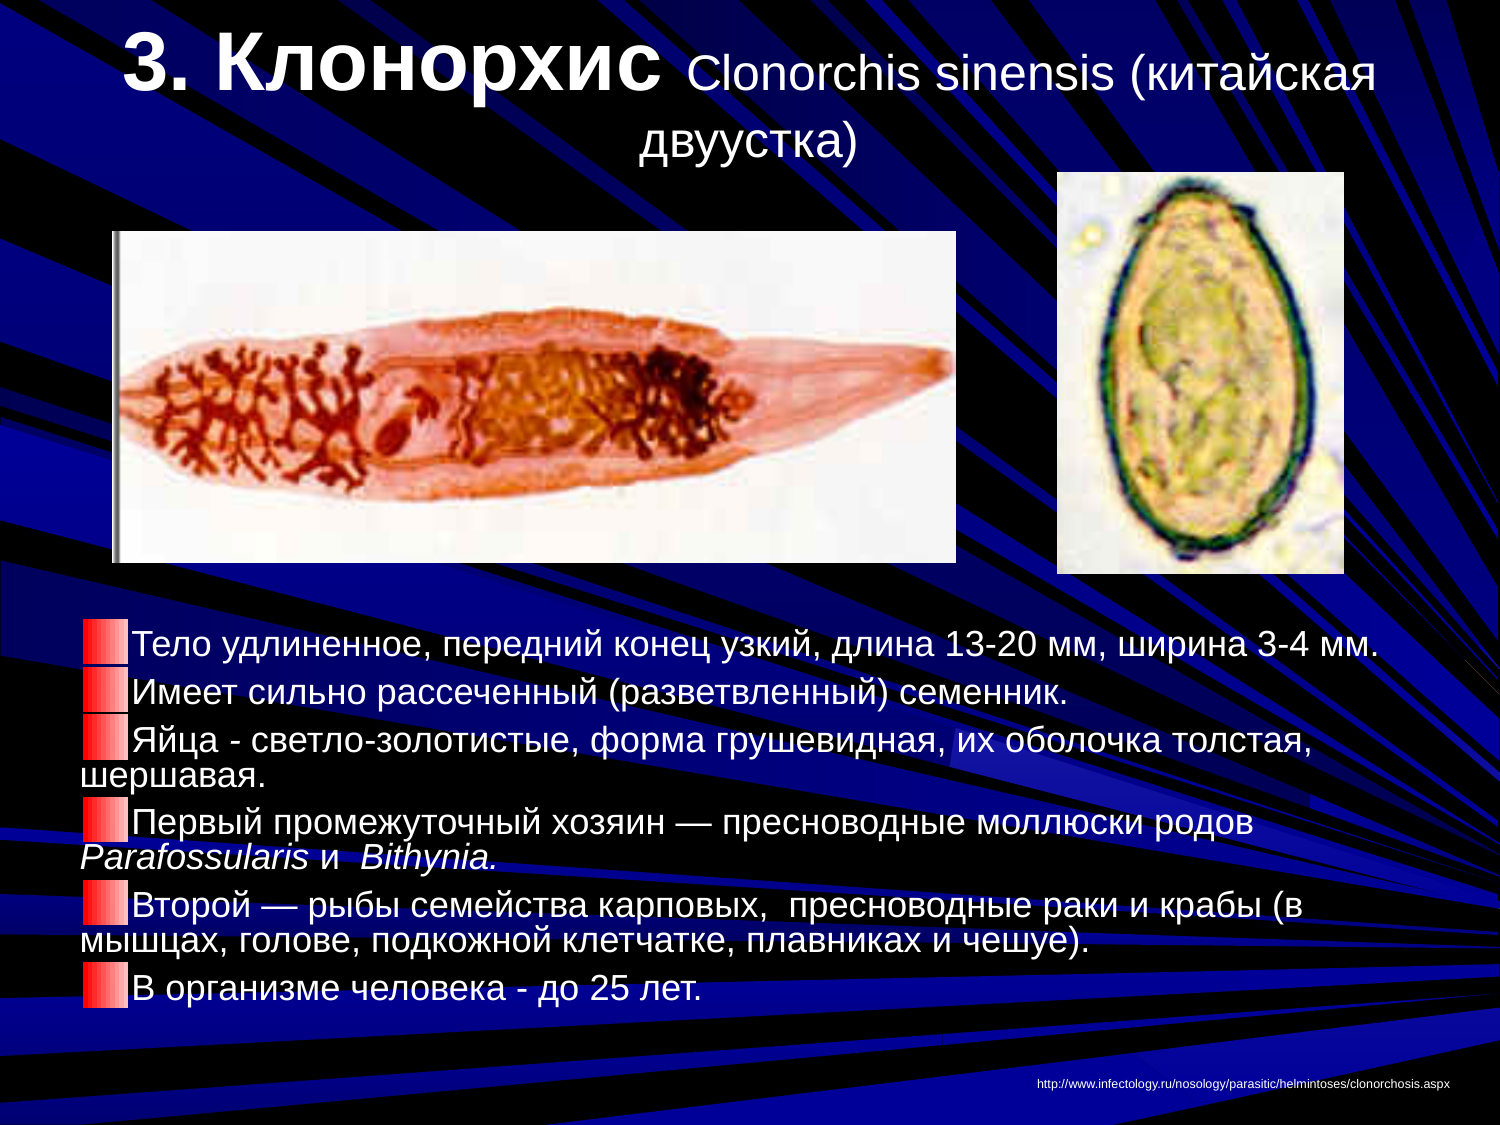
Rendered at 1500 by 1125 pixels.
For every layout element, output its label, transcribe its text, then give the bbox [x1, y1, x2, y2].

list Тело удлиненное, передний конец узкий, длина 13-20 мм, ширина 3-4 мм. Имеет сильно рассеченный (разветвленный) семенник. Яйца - светло-золотистые, форма грушевидная, их оболочка толстая, шершавая. Первый промежуточный хозяин — пресноводные моллюски родов Parafossularis и Bithynia. Второй — рыбы семейства карповых, пресноводные раки и крабы (в мышцах, голове, подкожной клетчатке, плавниках и чешуе). В организме человека - до 25 лет. [64, 621, 1412, 1024]
picture [1057, 172, 1344, 574]
text_box http://www.infectology.ru/nosology/parasitic/helmintoses/clonorchosis.aspx [1022, 1070, 1465, 1100]
picture [112, 231, 956, 563]
title 3. Клонорхис Clonorchis sinensis (китайская двуустка) [0, 0, 1500, 188]
